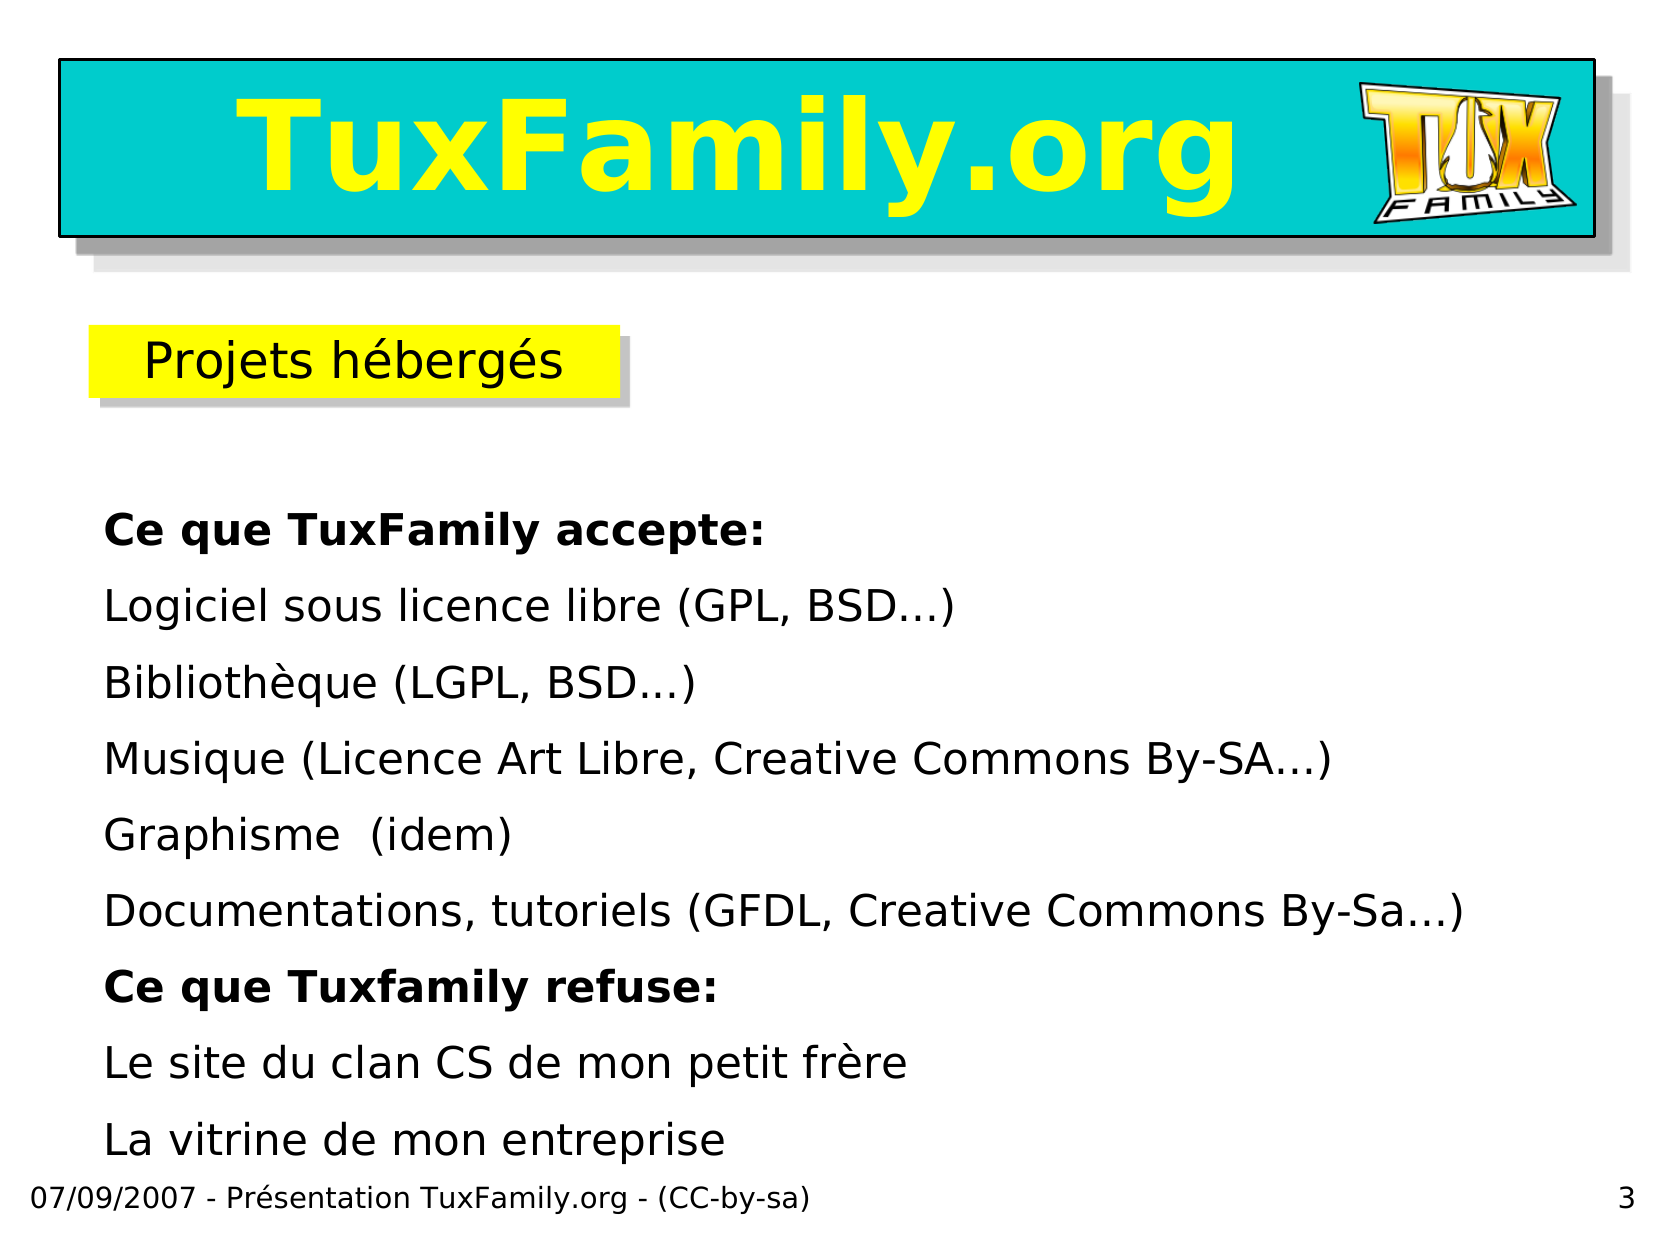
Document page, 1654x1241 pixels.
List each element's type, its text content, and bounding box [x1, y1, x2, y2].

text_box Projets hébergés [88, 324, 621, 398]
text_box Ce que TuxFamily accepte: Logiciel sous licence libre (GPL, BSD...) Bibliothèque (LGPL, BSD...) Musique (Licence Art Libre, Creative Commons By-SA...) Graphisme (idem) Documentations, tutoriels (GFDL, Creative Commons By-Sa...) Ce que Tuxfamily refuse: Le site du clan CS de mon petit frère La vitrine de mon entreprise [88, 472, 1534, 1148]
picture [1359, 82, 1577, 224]
